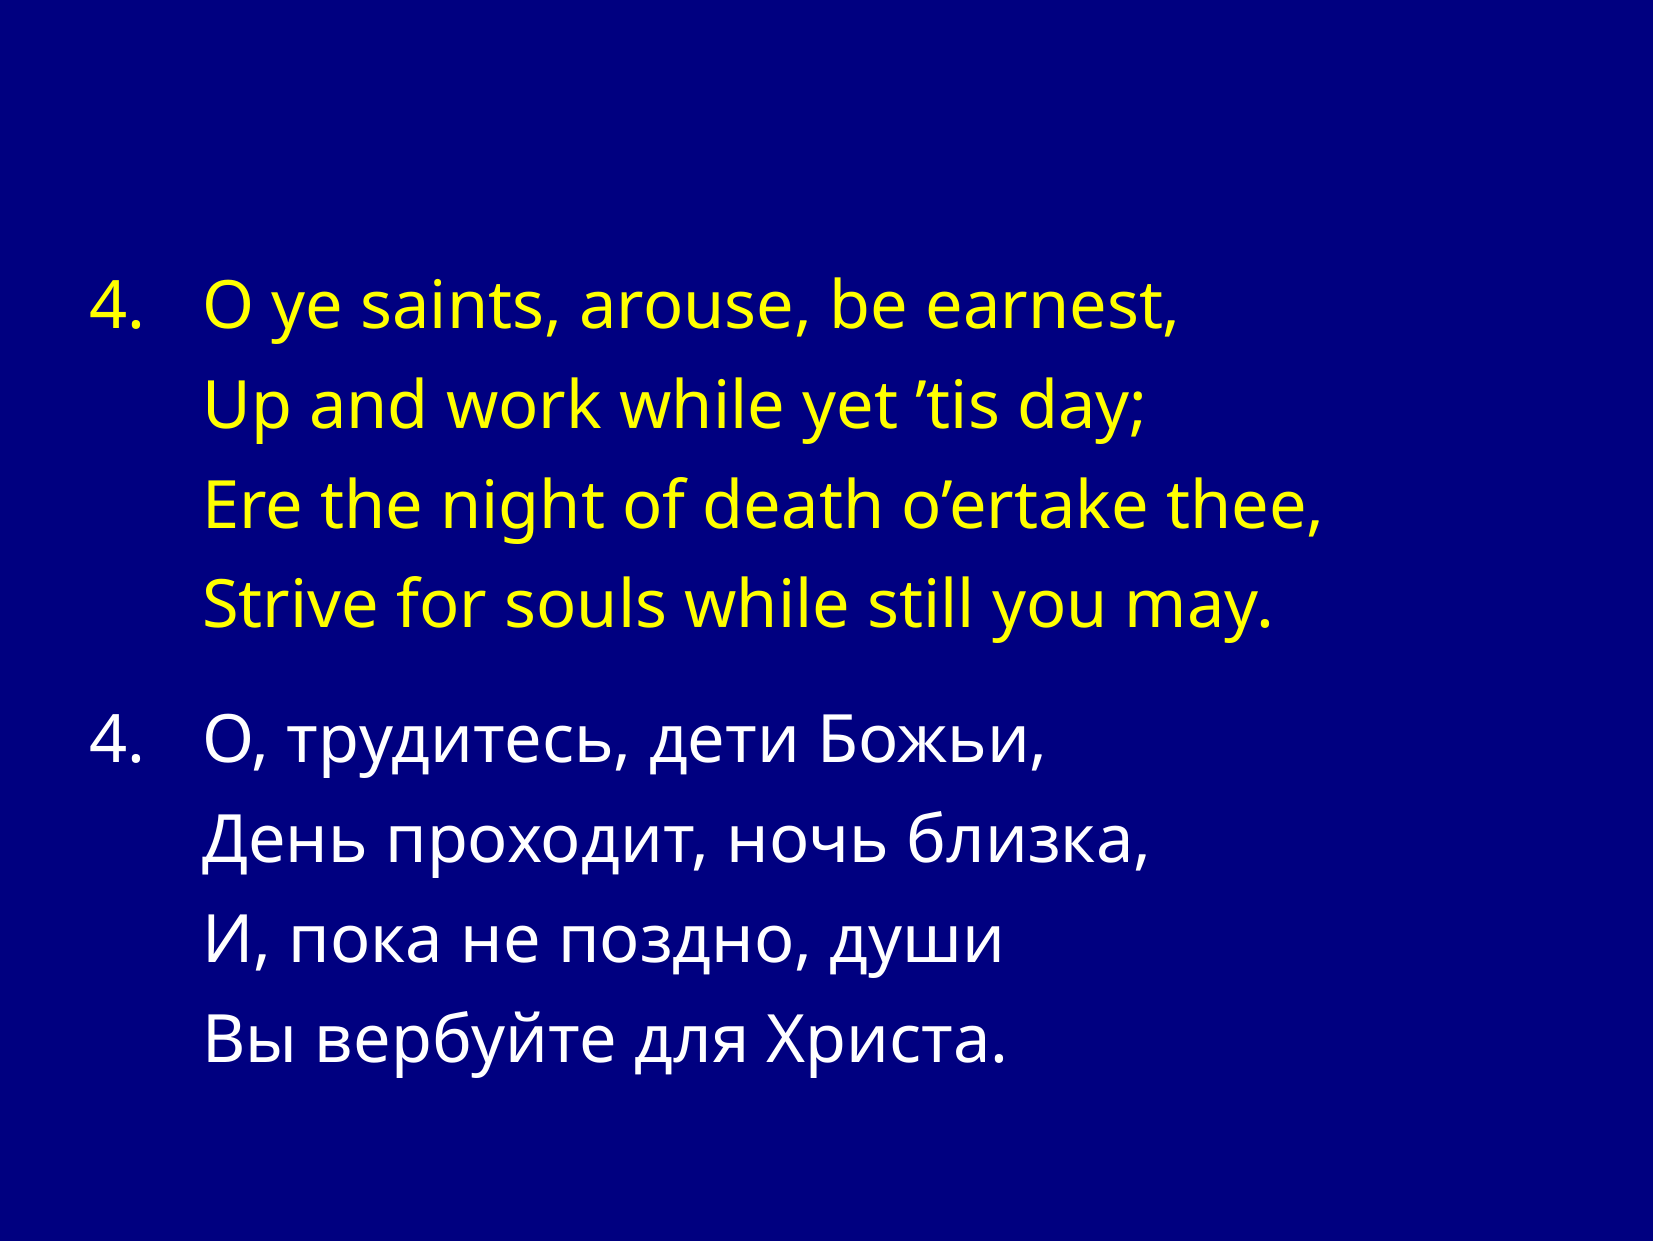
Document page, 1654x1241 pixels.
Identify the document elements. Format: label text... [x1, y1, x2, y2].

text_box 4. О, трудитесь, дети Божьи, День проходит, ночь близка, И, пока не поздно, души Вы вербуйте для Христа. [75, 675, 1576, 1163]
text_box 4. O ye saints, arouse, be earnest, Up and work while yet ’tis day; Ere the night of death o’ertake thee, Strive for souls while still you may. [75, 150, 1576, 638]
